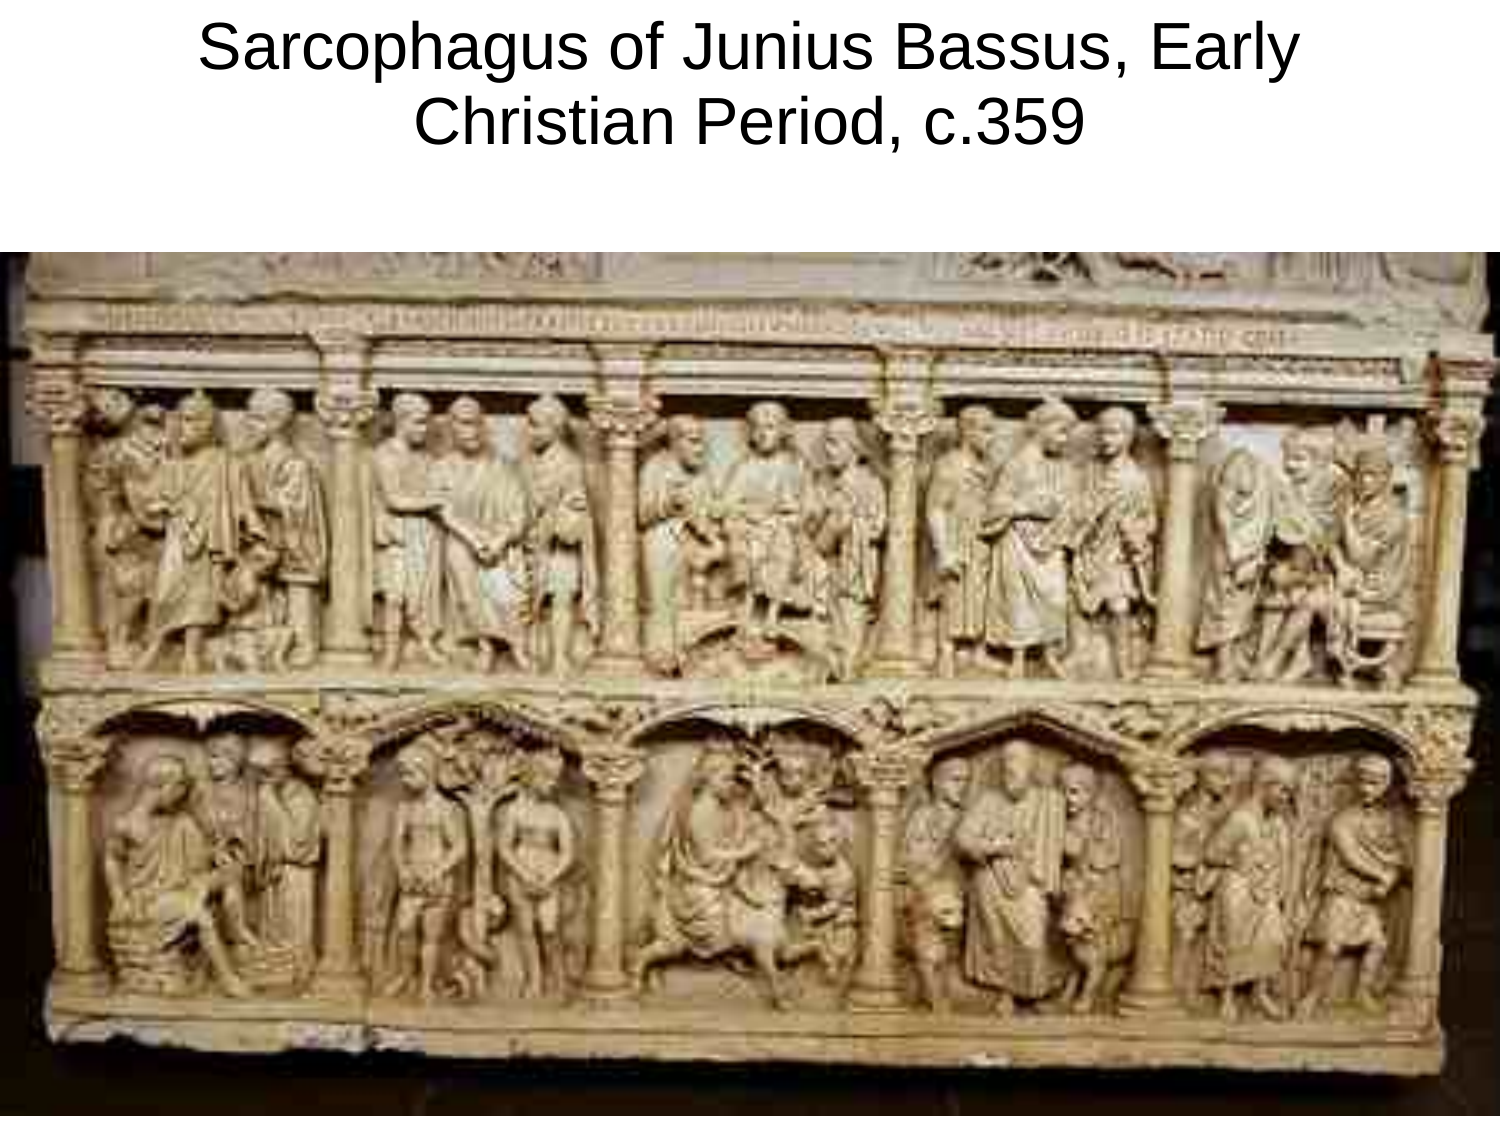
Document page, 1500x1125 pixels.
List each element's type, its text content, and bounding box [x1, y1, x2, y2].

picture [0, 252, 1500, 1116]
title Sarcophagus of Junius Bassus, Early Christian Period, c.359 [75, 0, 1426, 172]
